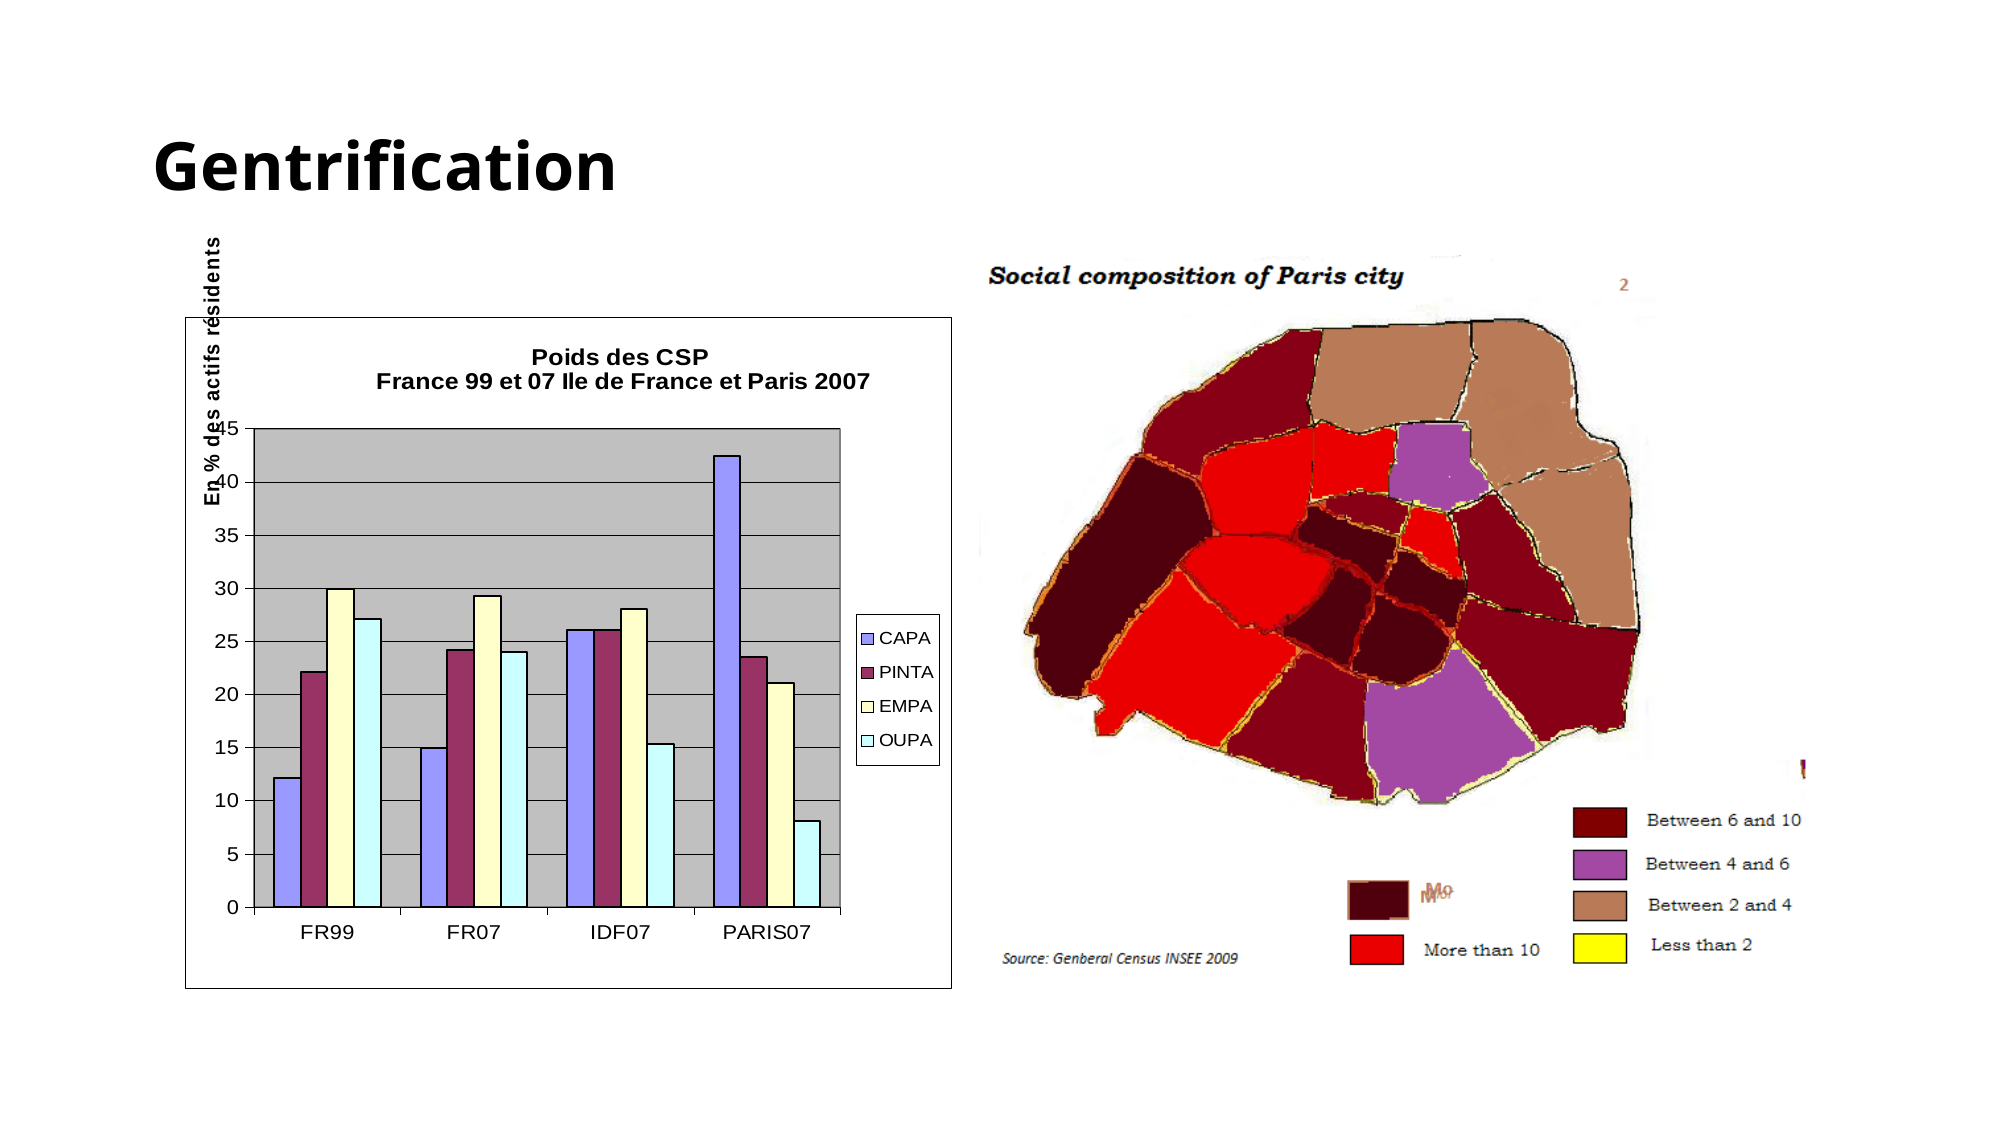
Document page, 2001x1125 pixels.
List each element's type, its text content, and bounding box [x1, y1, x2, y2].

picture [979, 255, 1832, 989]
title Gentrification [137, 59, 1863, 278]
chart [185, 255, 952, 989]
